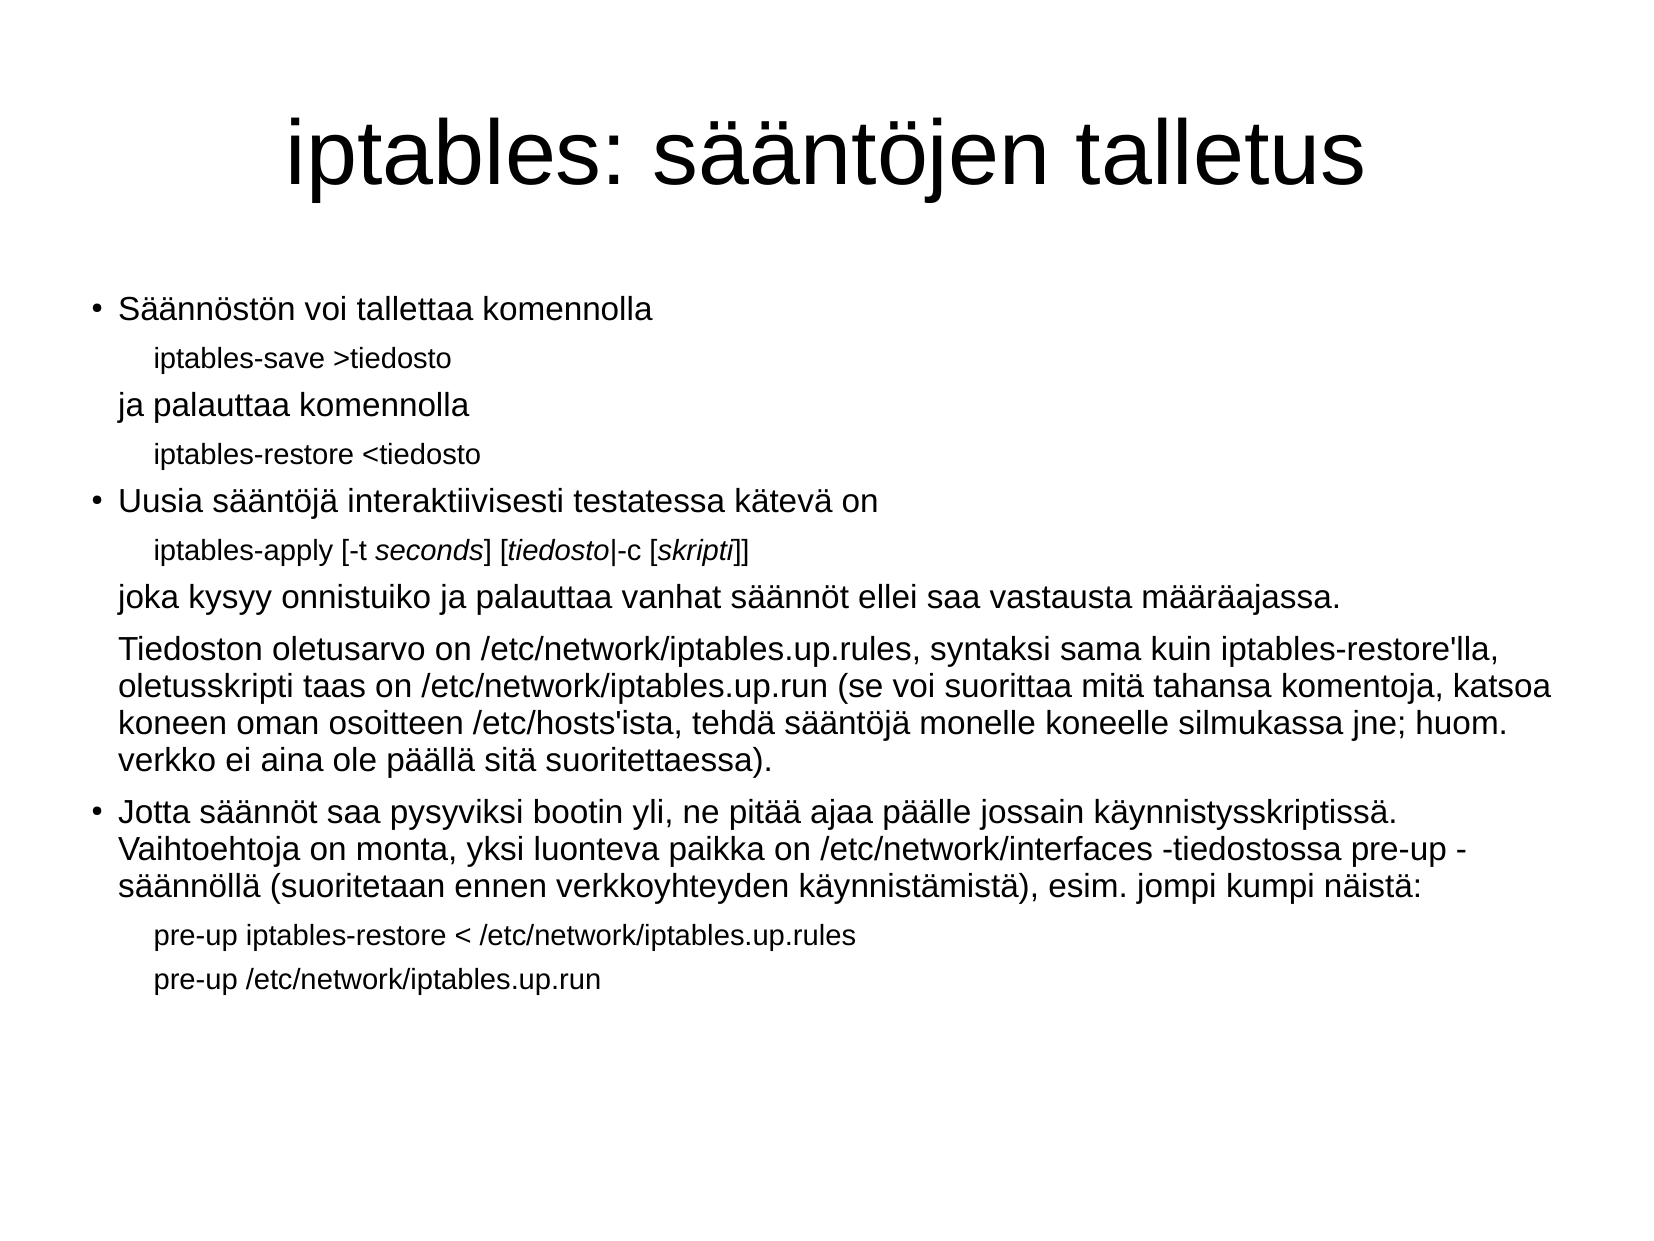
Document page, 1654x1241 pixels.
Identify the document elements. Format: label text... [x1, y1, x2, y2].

title iptables: sääntöjen talletus [82, 49, 1571, 257]
list Säännöstön voi tallettaa komennolla iptables-save >tiedosto ja palauttaa komennolla iptables-restore <tiedosto Uusia sääntöjä interaktiivisesti testatessa kätevä on iptables-apply [-t seconds] [tiedosto|-c [skripti]] joka kysyy onnistuiko ja palauttaa vanhat säännöt ellei saa vastausta määräajassa. Tiedoston oletusarvo on /etc/network/iptables.up.rules, syntaksi sama kuin iptables-restore'lla, oletusskripti taas on /etc/network/iptables.up.run (se voi suorittaa mitä tahansa komentoja, katsoa koneen oman osoitteen /etc/hosts'ista, tehdä sääntöjä monelle koneelle silmukassa jne; huom. verkko ei aina ole päällä sitä suoritettaessa). Jotta säännöt saa pysyviksi bootin yli, ne pitää ajaa päälle jossain käynnistysskriptissä. Vaihtoehtoja on monta, yksi luonteva paikka on /etc/network/interfaces -tiedostossa pre-up -säännöllä (suoritetaan ennen verkkoyhteyden käynnistämistä), esim. jompi kumpi näistä: pre-up iptables-restore < /etc/network/iptables.up.rules pre-up /etc/network/iptables.up.run [82, 290, 1571, 1010]
